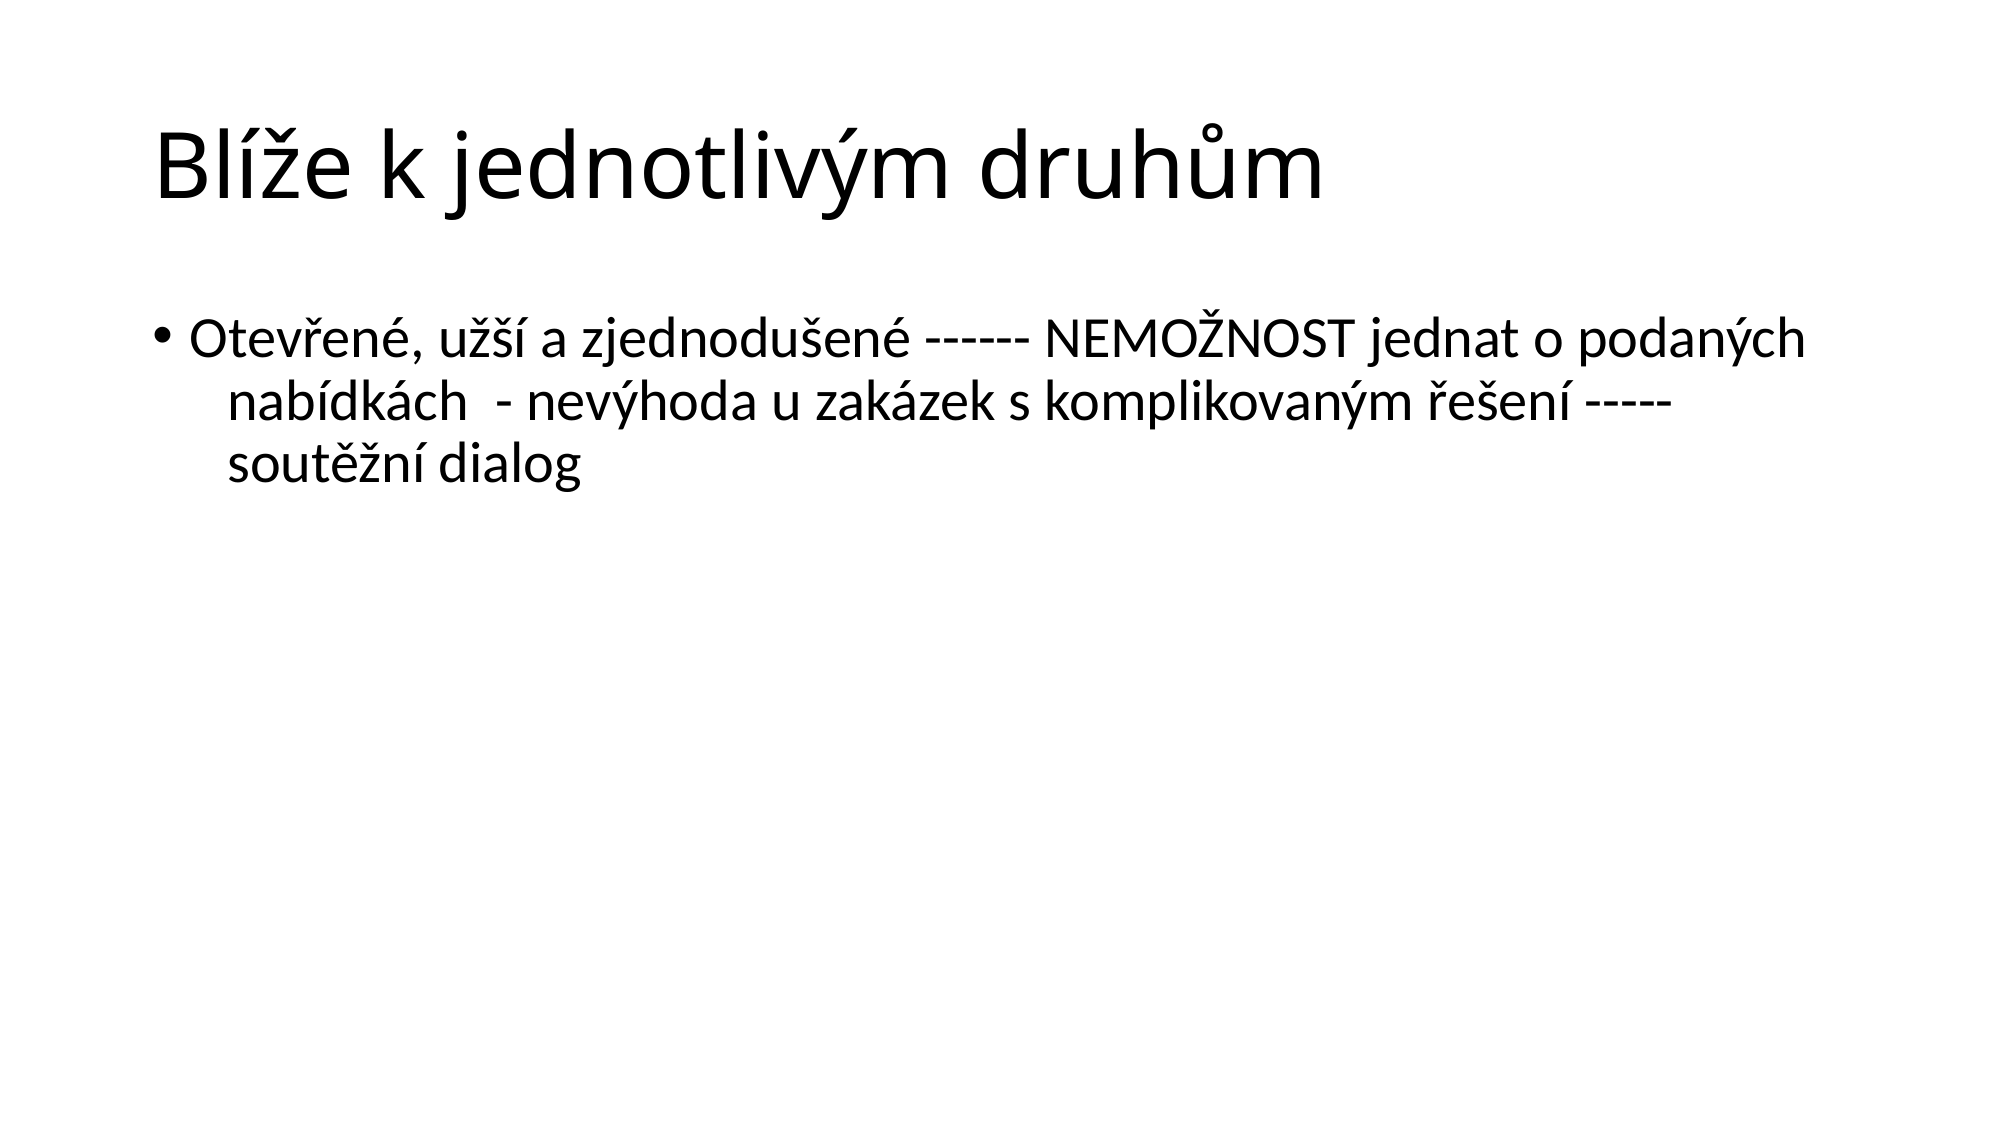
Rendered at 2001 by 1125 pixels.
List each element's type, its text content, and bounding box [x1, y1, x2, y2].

list Otevřené, užší a zjednodušené ------ NEMOŽNOST jednat o podaných nabídkách - nevýhoda u zakázek s komplikovaným řešení -----soutěžní dialog [137, 299, 1863, 1014]
title Blíže k jednotlivým druhům [137, 59, 1863, 278]
